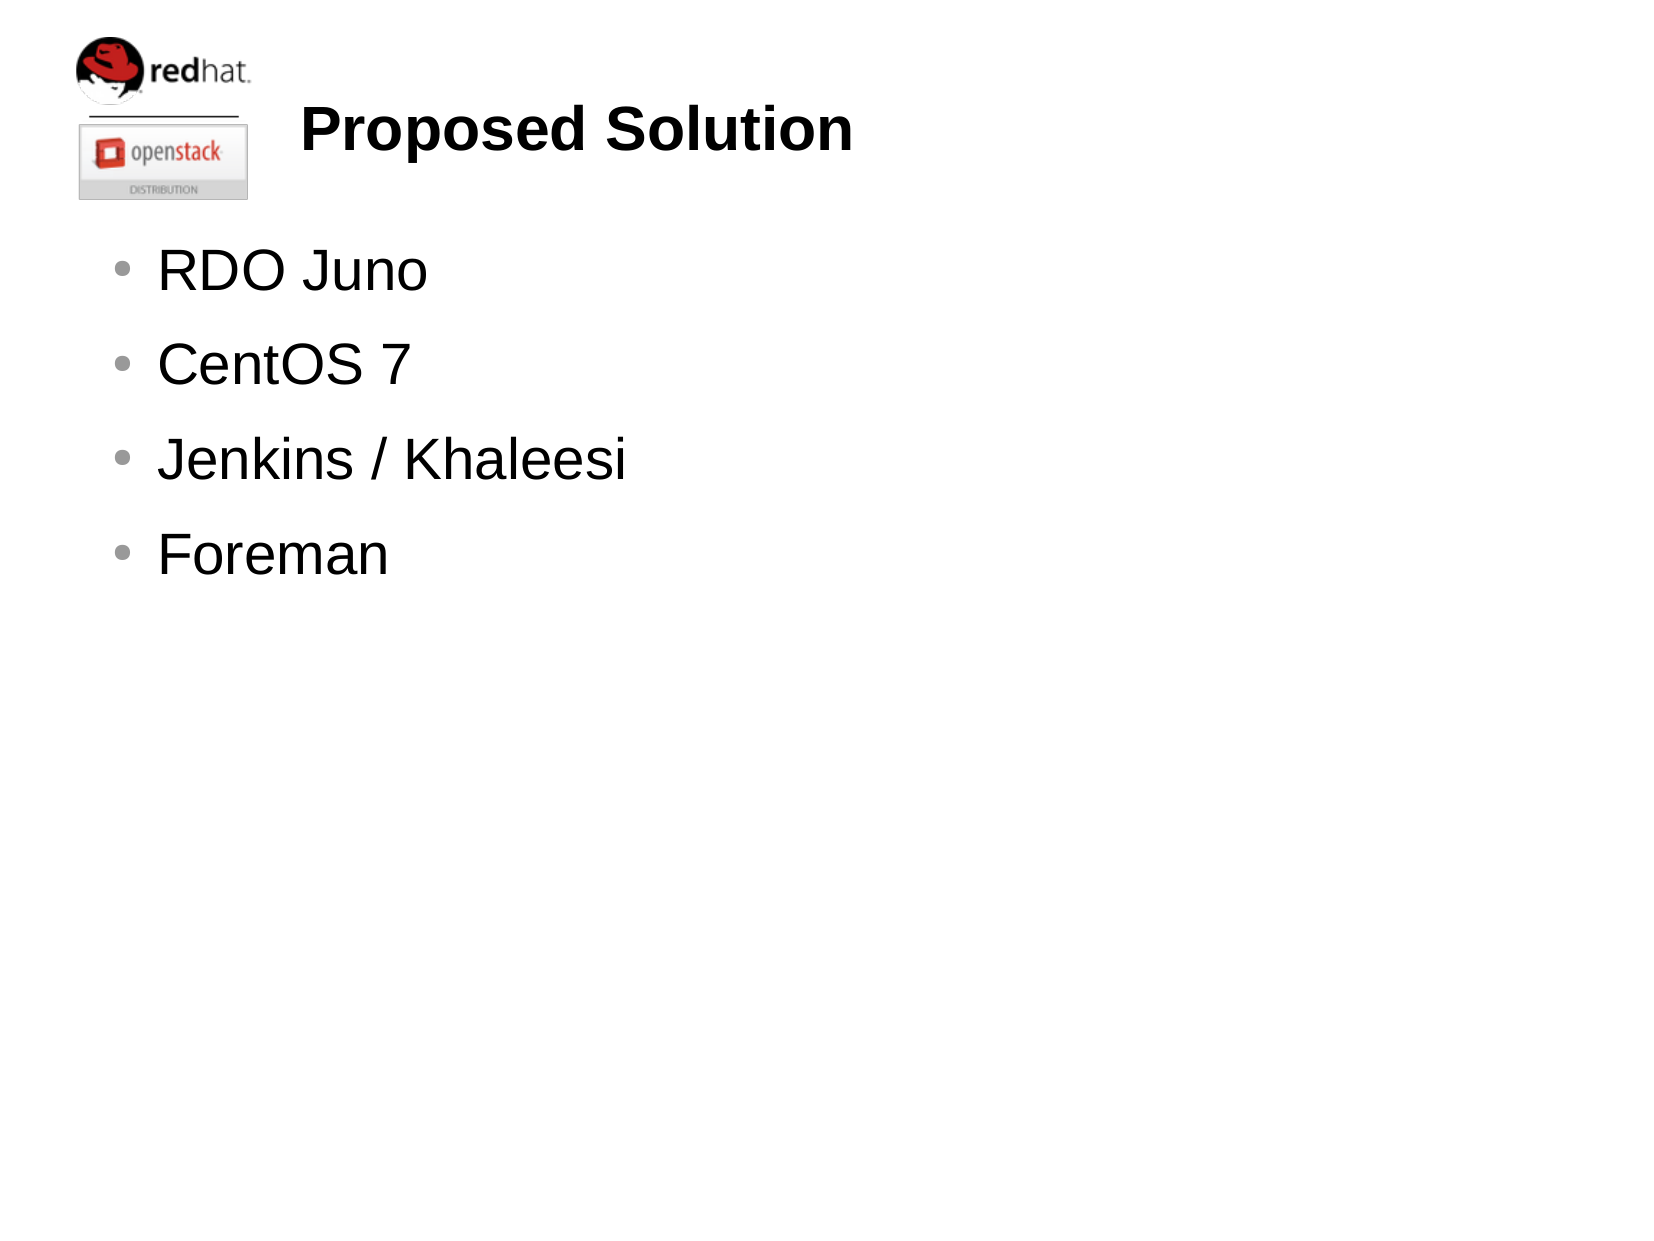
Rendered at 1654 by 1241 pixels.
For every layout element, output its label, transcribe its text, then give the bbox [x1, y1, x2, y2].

picture [75, 37, 252, 204]
title Proposed Solution [300, 35, 1571, 223]
list RDO Juno CentOS 7 Jenkins / Khaleesi Foreman [82, 237, 1571, 1032]
